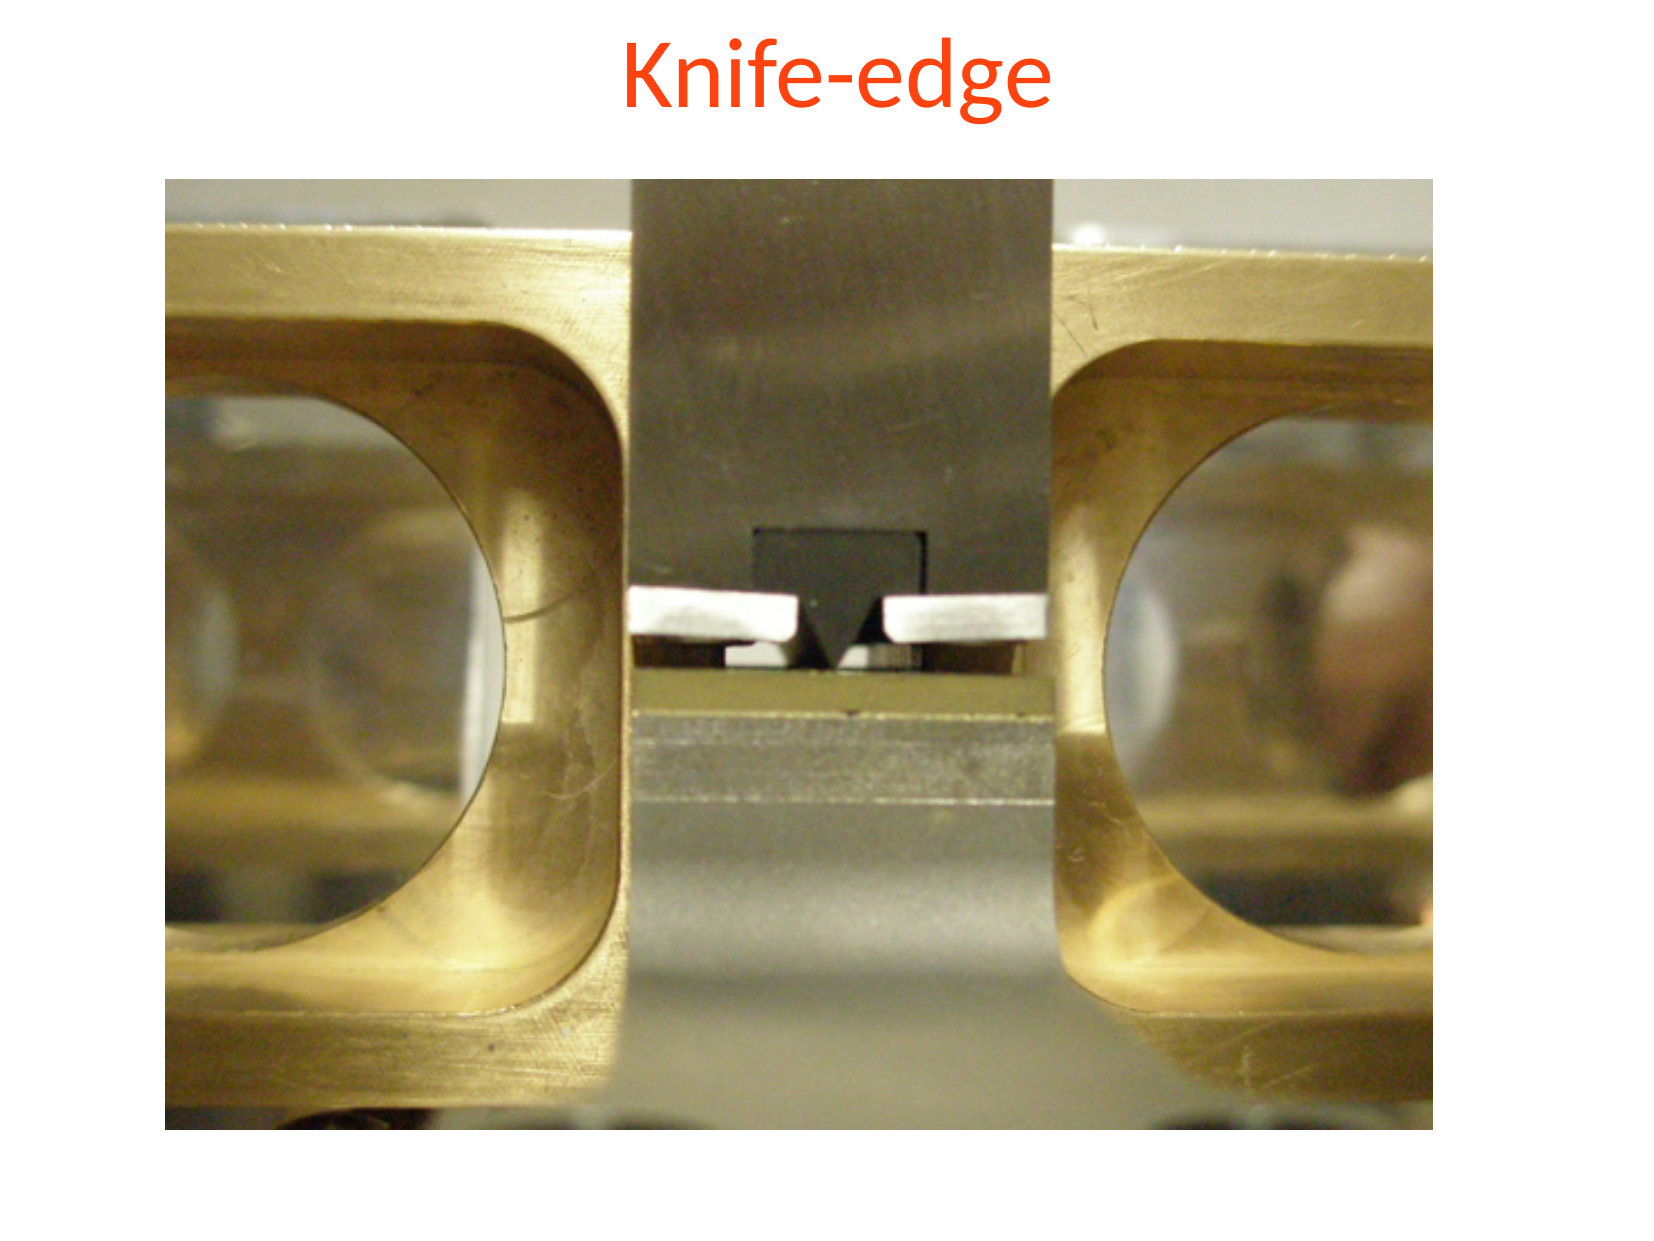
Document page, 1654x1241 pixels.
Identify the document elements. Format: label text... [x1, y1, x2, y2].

picture [165, 179, 1433, 1130]
text_box Knife-edge [0, 0, 1654, 135]
